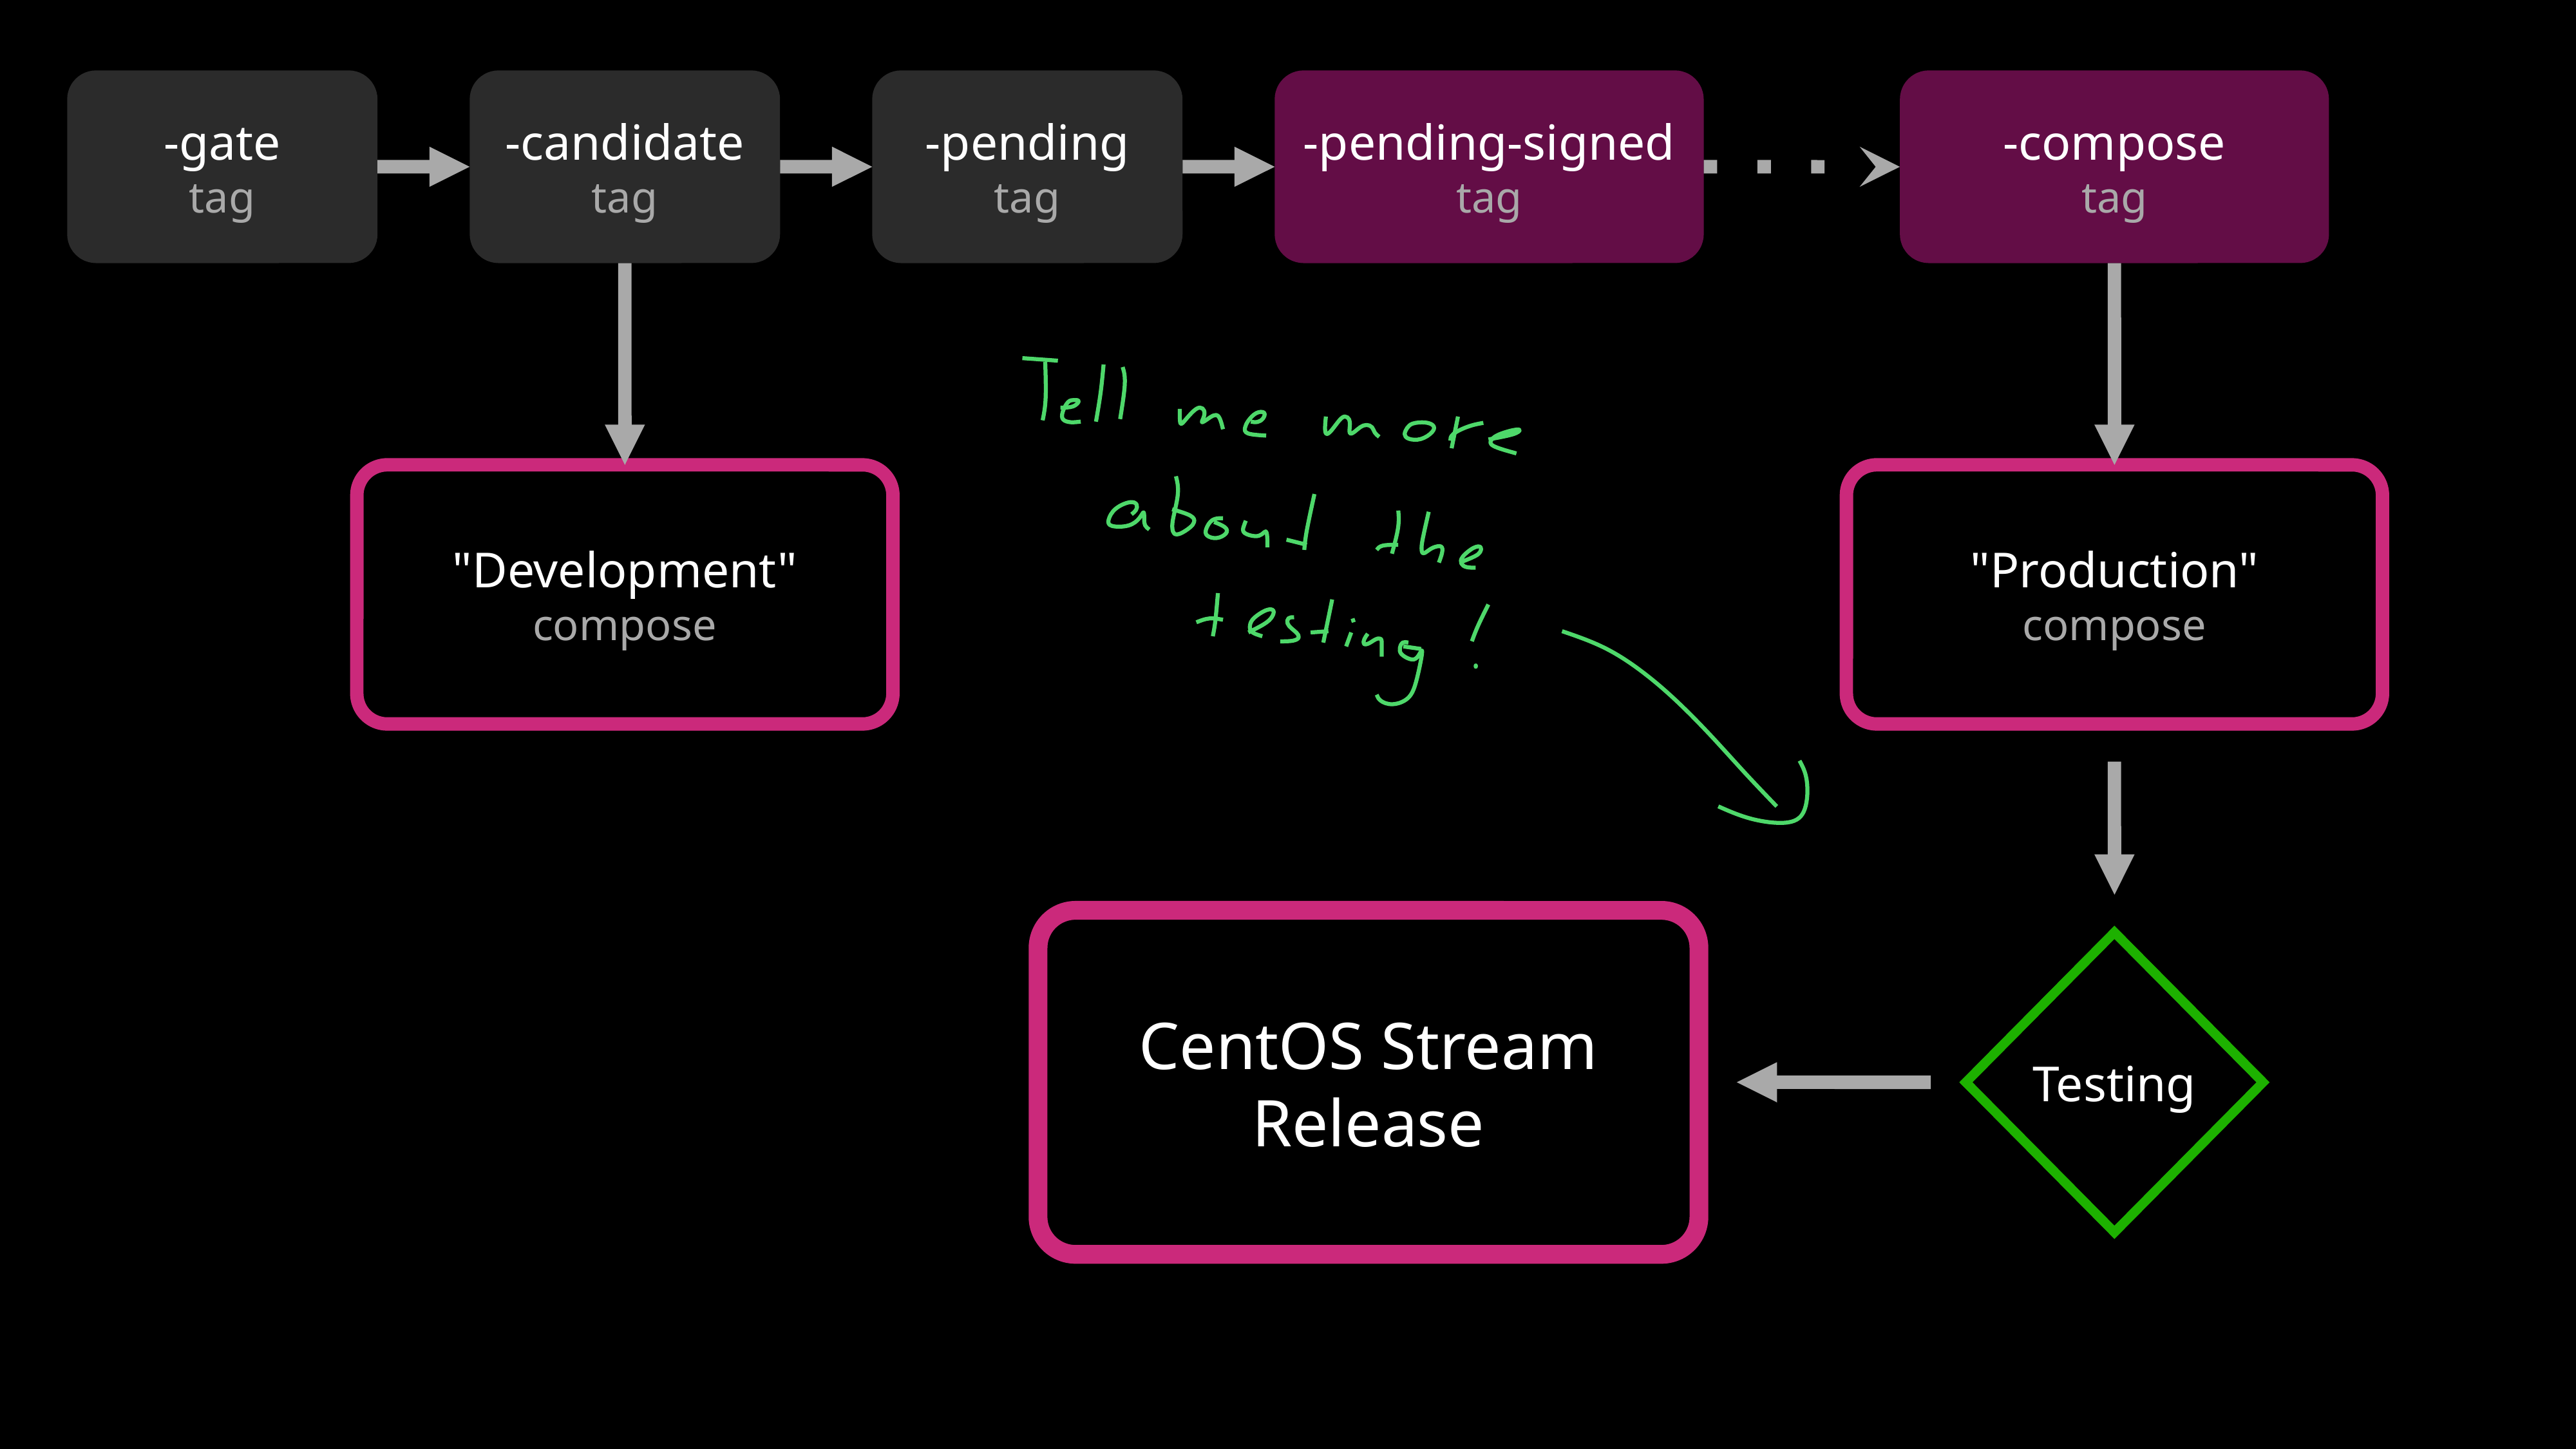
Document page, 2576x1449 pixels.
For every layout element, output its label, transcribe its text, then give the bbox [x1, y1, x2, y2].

text_box -pending-signed tag [1274, 70, 1704, 263]
text_box -compose tag [1900, 70, 2329, 263]
text_box -candidate tag [469, 70, 781, 263]
text_box -pending tag [872, 70, 1183, 263]
text_box "Development" compose [357, 464, 893, 724]
text_box Testing [1965, 932, 2264, 1233]
text_box CentOS Stream Release [1037, 910, 1700, 1255]
text_box "Production" compose [1846, 464, 2383, 724]
text_box -gate tag [67, 70, 378, 263]
